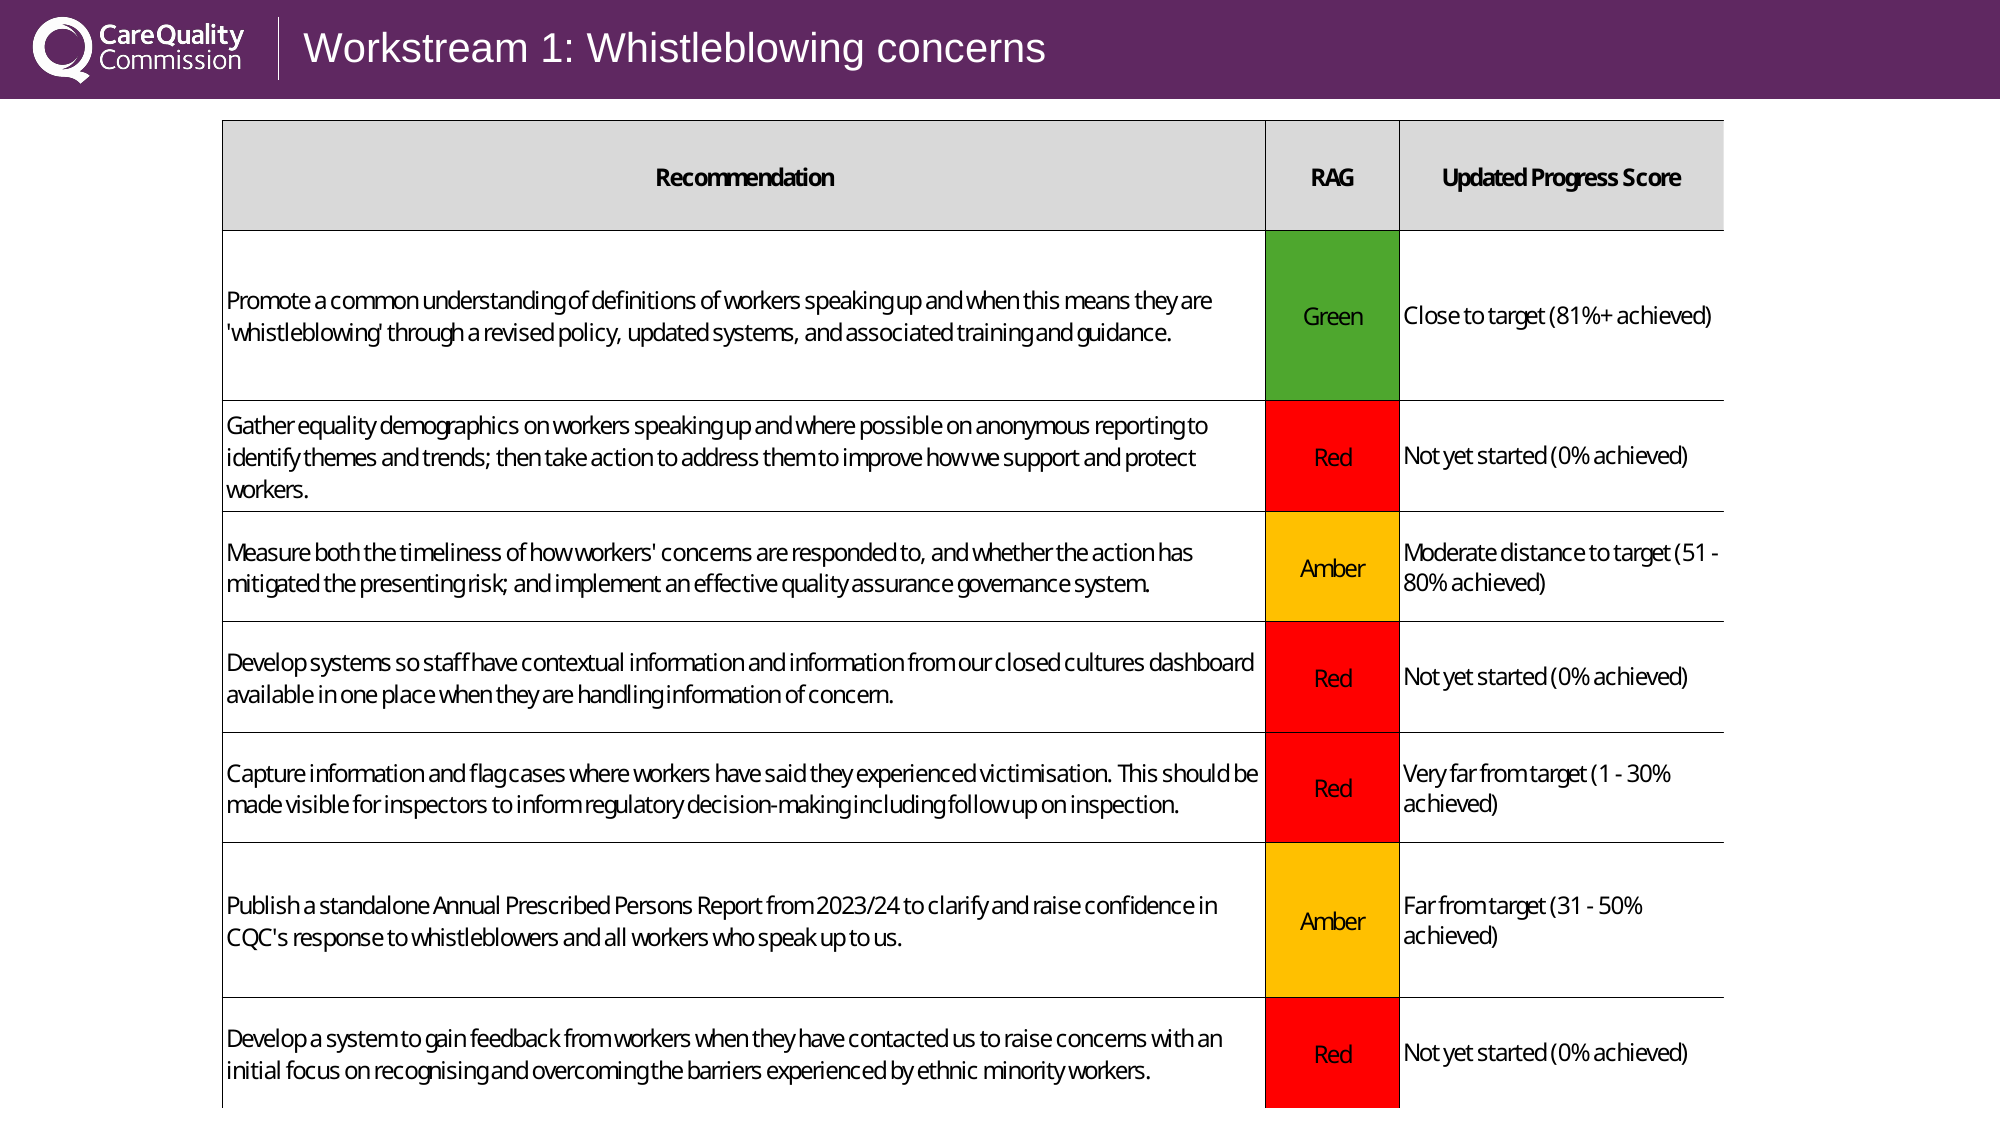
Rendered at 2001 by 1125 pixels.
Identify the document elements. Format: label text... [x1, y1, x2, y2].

picture [221, 119, 1725, 1109]
text_box Workstream 1: Whistleblowing concerns [288, 13, 1158, 80]
picture [32, 16, 245, 84]
text_box [0, 0, 2000, 99]
